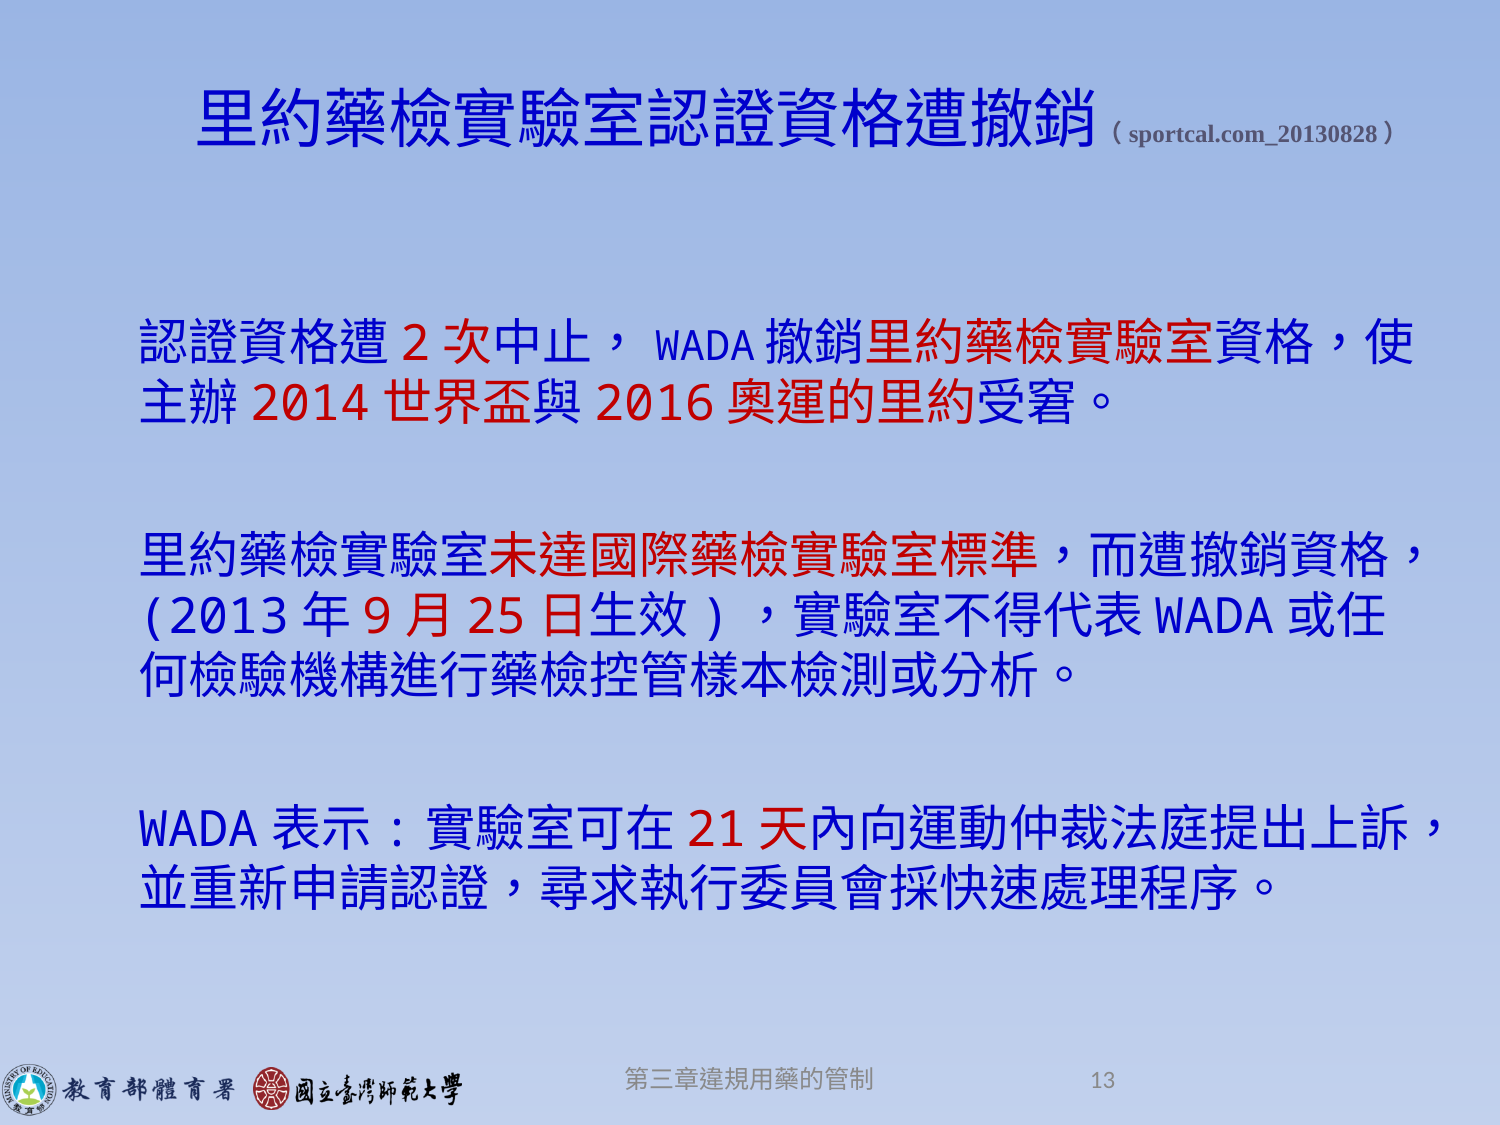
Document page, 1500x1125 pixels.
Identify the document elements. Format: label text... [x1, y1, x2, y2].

subtitle 認證資格遭2次中止，WADA撤銷里約藥檢實驗室資格，使主辦2014世界盃與2016奧運的里約受窘。 里約藥檢實驗室未達國際藥檢實驗室標準，而遭撤銷資格，(2013年9月25日生效)，實驗室不得代表WADA或任何檢驗機構進行藥檢控管樣本檢測或分析。 WADA表示:實驗室可在21天內向運動仲裁法庭提出上訴，並重新申請認證，尋求執行委員會採快速處理程序。 [123, 302, 1436, 1012]
text_box 第三章違規用藥的管制 [512, 1041, 988, 1117]
title 里約藥檢實驗室認證資格遭撤銷（sportcal.com_20130828） [104, 0, 1499, 263]
text_box [1074, 1041, 1388, 1117]
